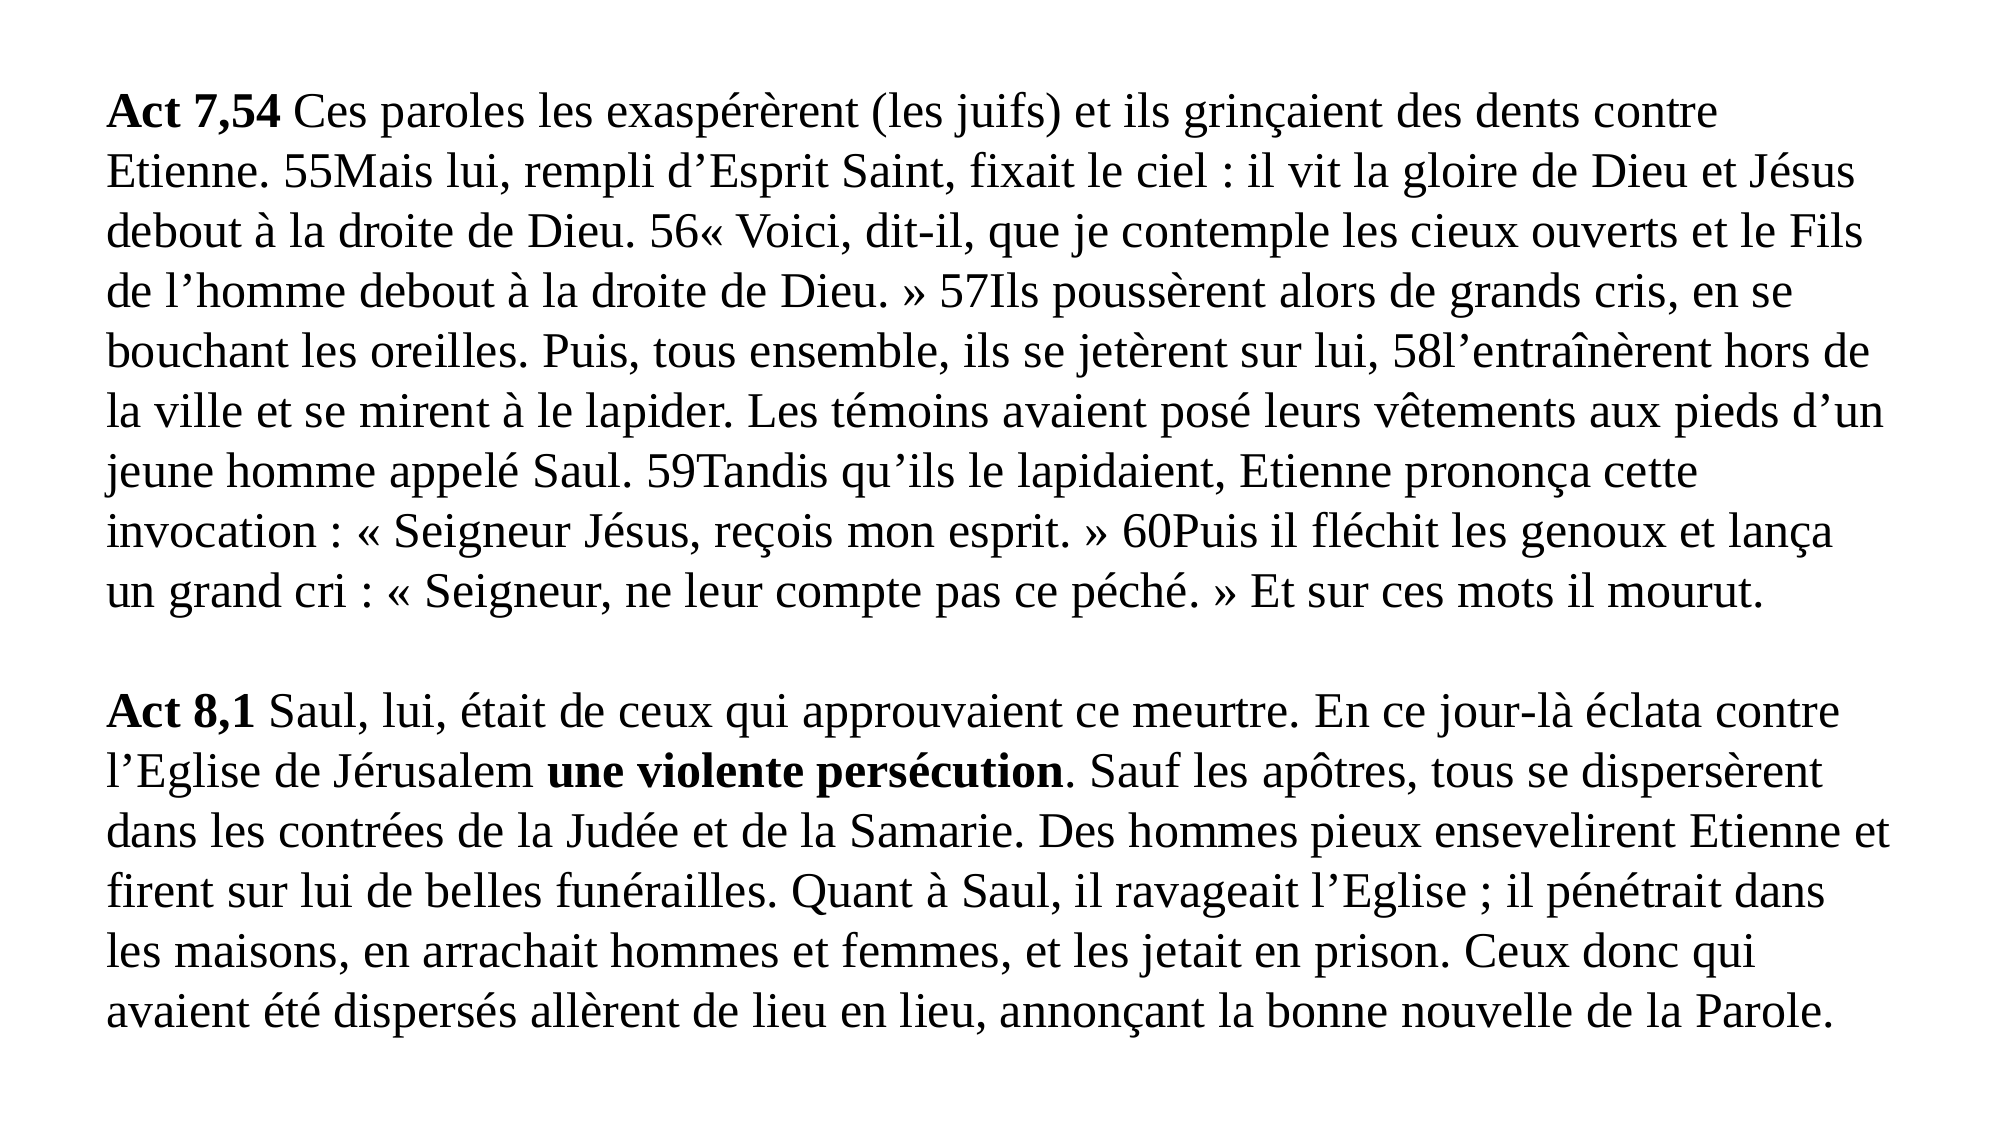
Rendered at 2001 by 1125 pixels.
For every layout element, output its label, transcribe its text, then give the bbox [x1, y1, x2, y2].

text_box Act 7,54 Ces paroles les exaspérèrent (les juifs) et ils grinçaient des dents contre Etienne. 55Mais lui, rempli d’Esprit Saint, fixait le ciel : il vit la gloire de Dieu et Jésus debout à la droite de Dieu. 56« Voici, dit-il, que je contemple les cieux ouverts et le Fils de l’homme debout à la droite de Dieu. » 57Ils poussèrent alors de grands cris, en se bouchant les oreilles. Puis, tous ensemble, ils se jetèrent sur lui, 58l’entraînèrent hors de la ville et se mirent à le lapider. Les témoins avaient posé leurs vêtements aux pieds d’un jeune homme appelé Saul. 59Tandis qu’ils le lapidaient, Etienne prononça cette invocation : « Seigneur Jésus, reçois mon esprit. » 60Puis il fléchit les genoux et lança un grand cri : « Seigneur, ne leur compte pas ce péché. » Et sur ces mots il mourut. Act 8,1 Saul, lui, était de ceux qui approuvaient ce meurtre. En ce jour-là éclata contre l’Eglise de Jérusalem une violente persécution. Sauf les apôtres, tous se dispersèrent dans les contrées de la Judée et de la Samarie. Des hommes pieux ensevelirent Etienne et firent sur lui de belles funérailles. Quant à Saul, il ravageait l’Eglise ; il pénétrait dans les maisons, en arrachait hommes et femmes, et les jetait en prison. Ceux donc qui avaient été dispersés allèrent de lieu en lieu, annonçant la bonne nouvelle de la Parole. [91, 70, 1910, 1116]
